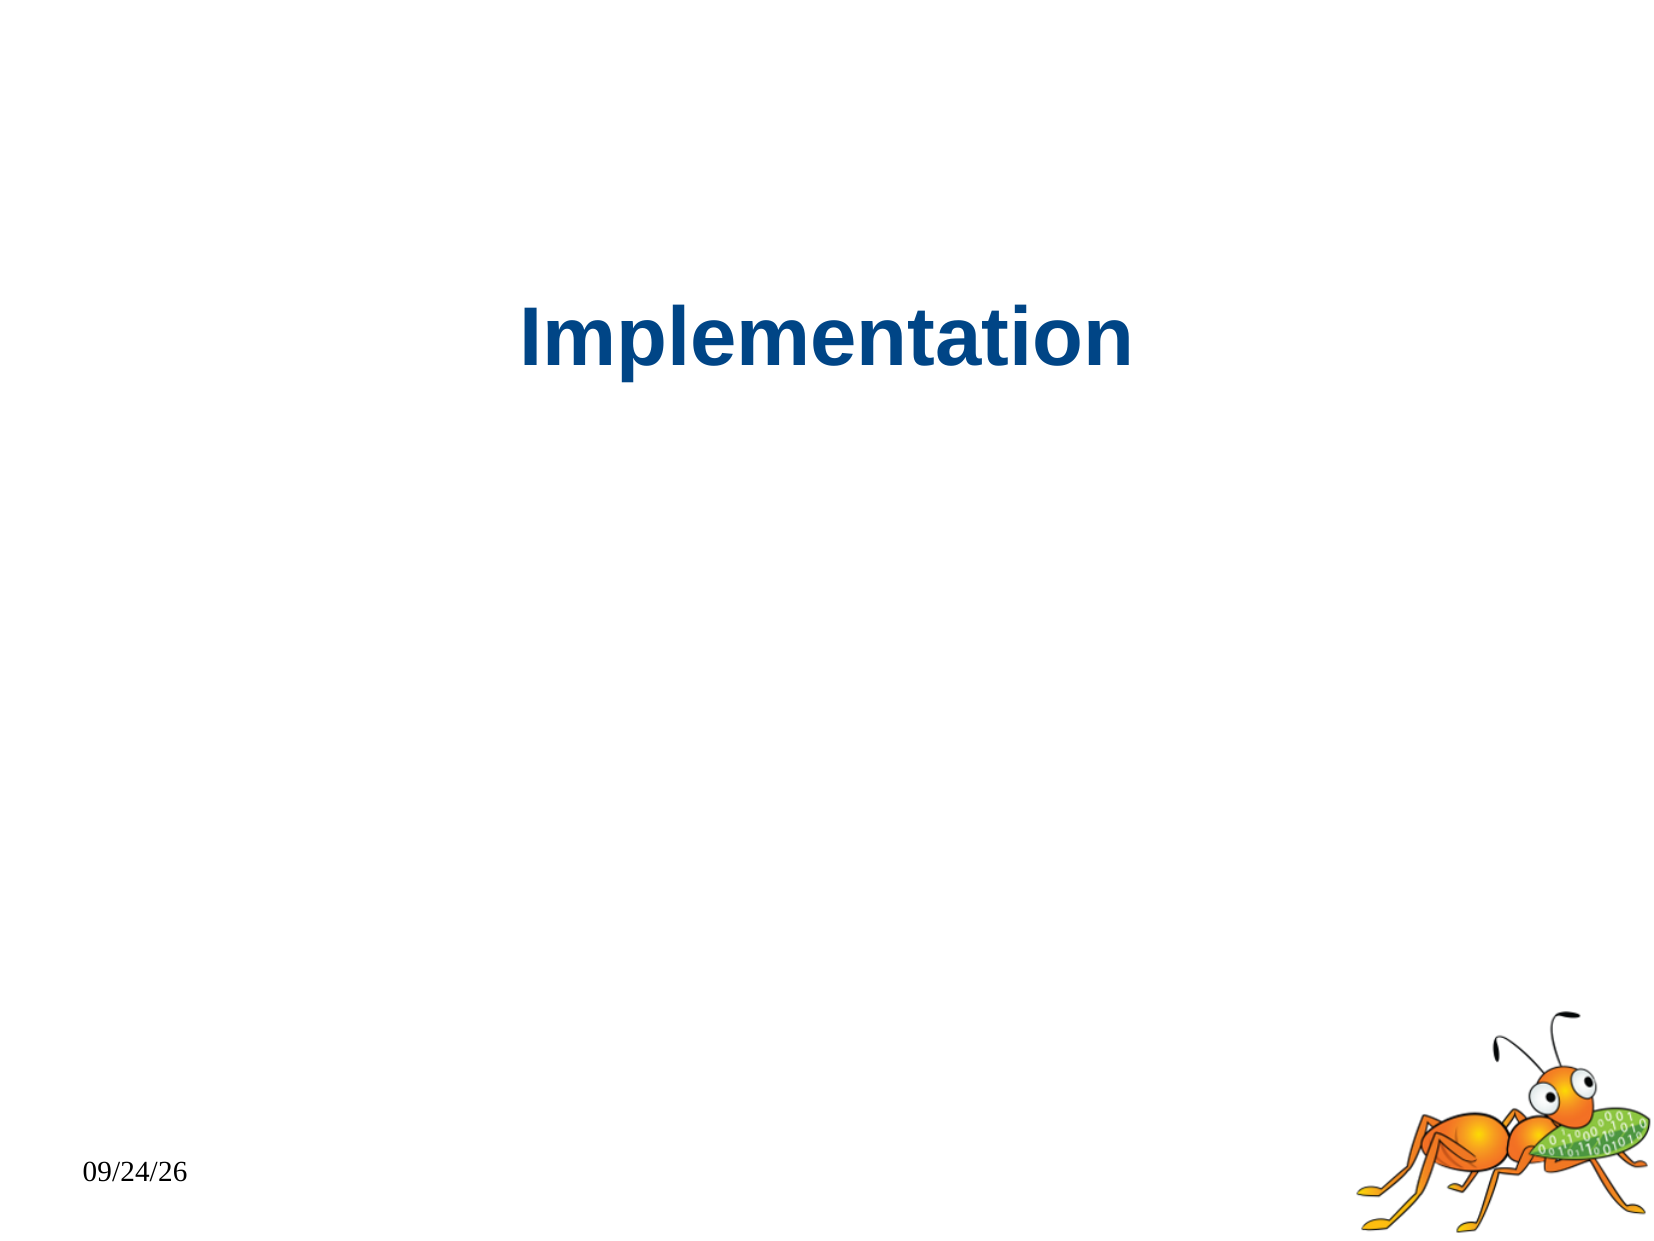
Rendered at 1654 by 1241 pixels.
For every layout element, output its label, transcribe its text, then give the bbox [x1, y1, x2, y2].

picture [1353, 1009, 1654, 1235]
list Implementation [82, 290, 1571, 1010]
